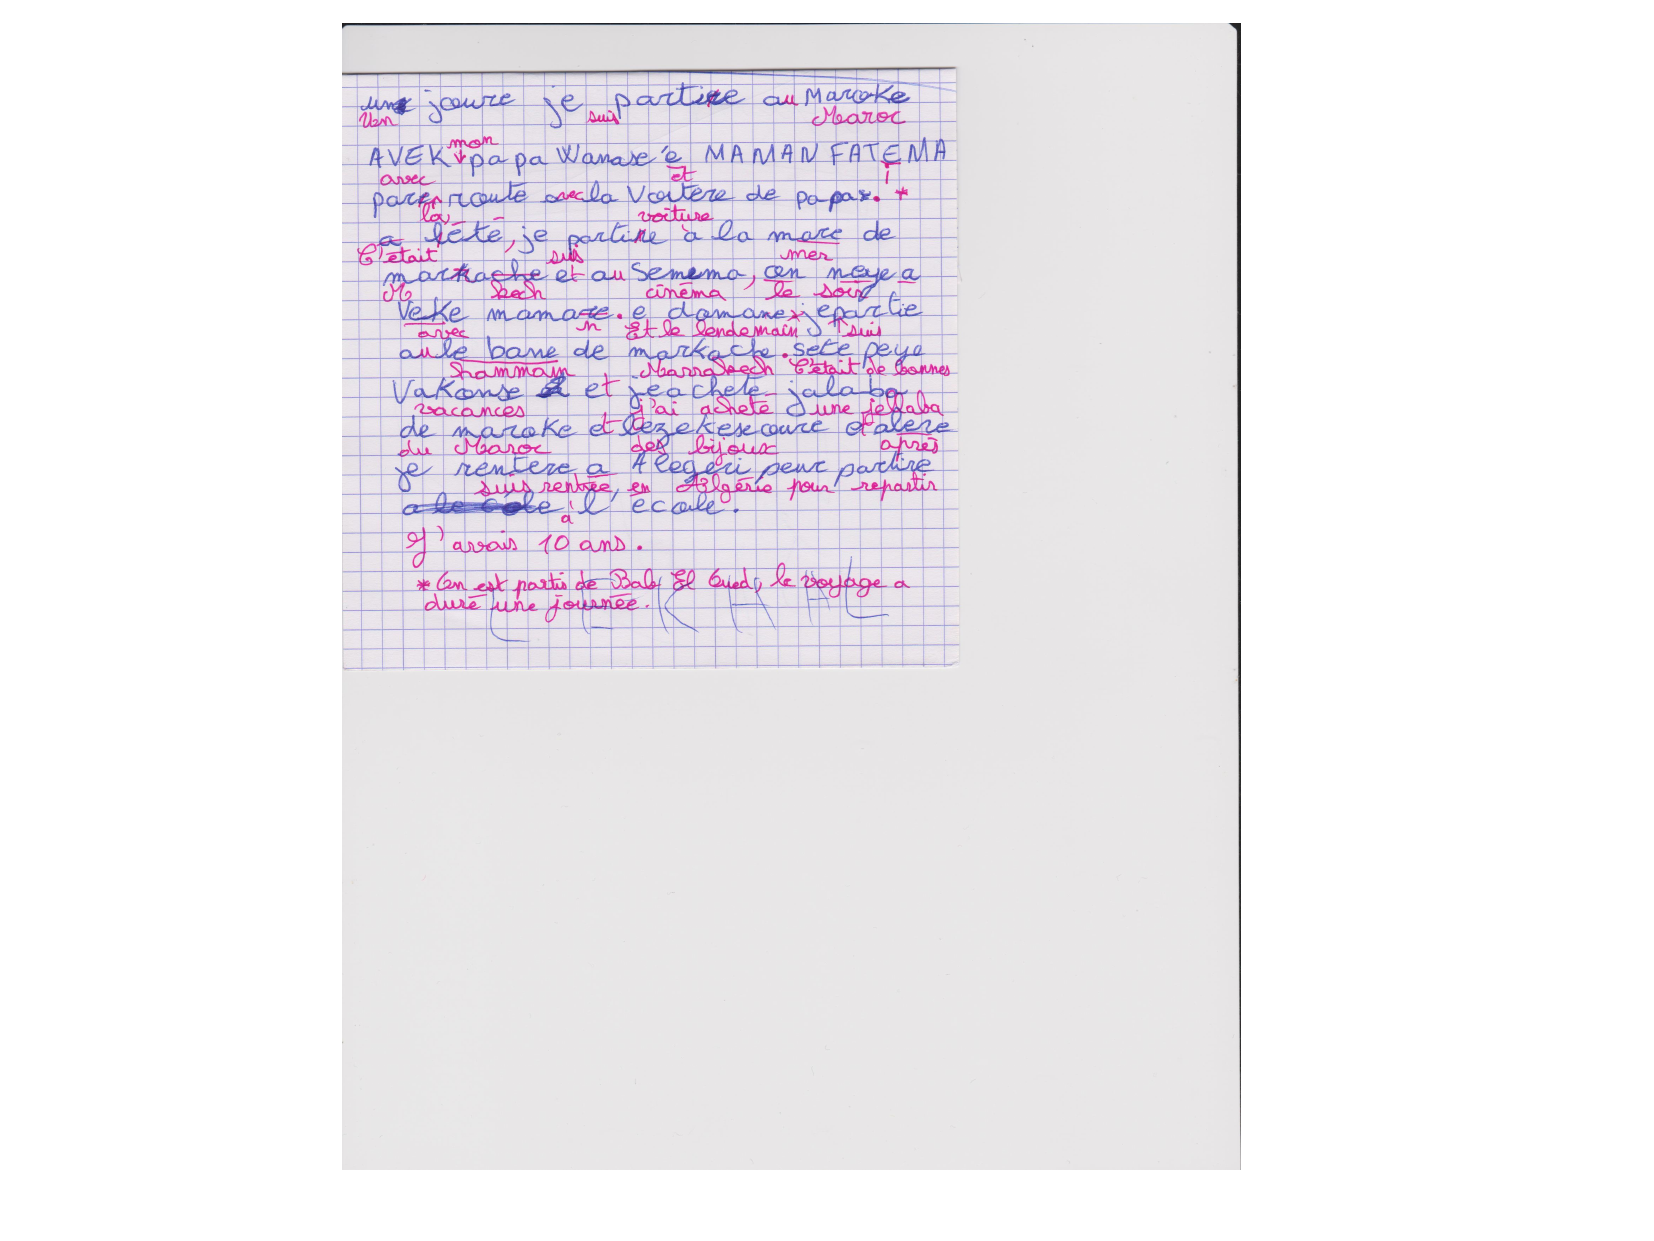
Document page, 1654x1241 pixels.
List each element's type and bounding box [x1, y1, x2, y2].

picture [342, 23, 1241, 1170]
